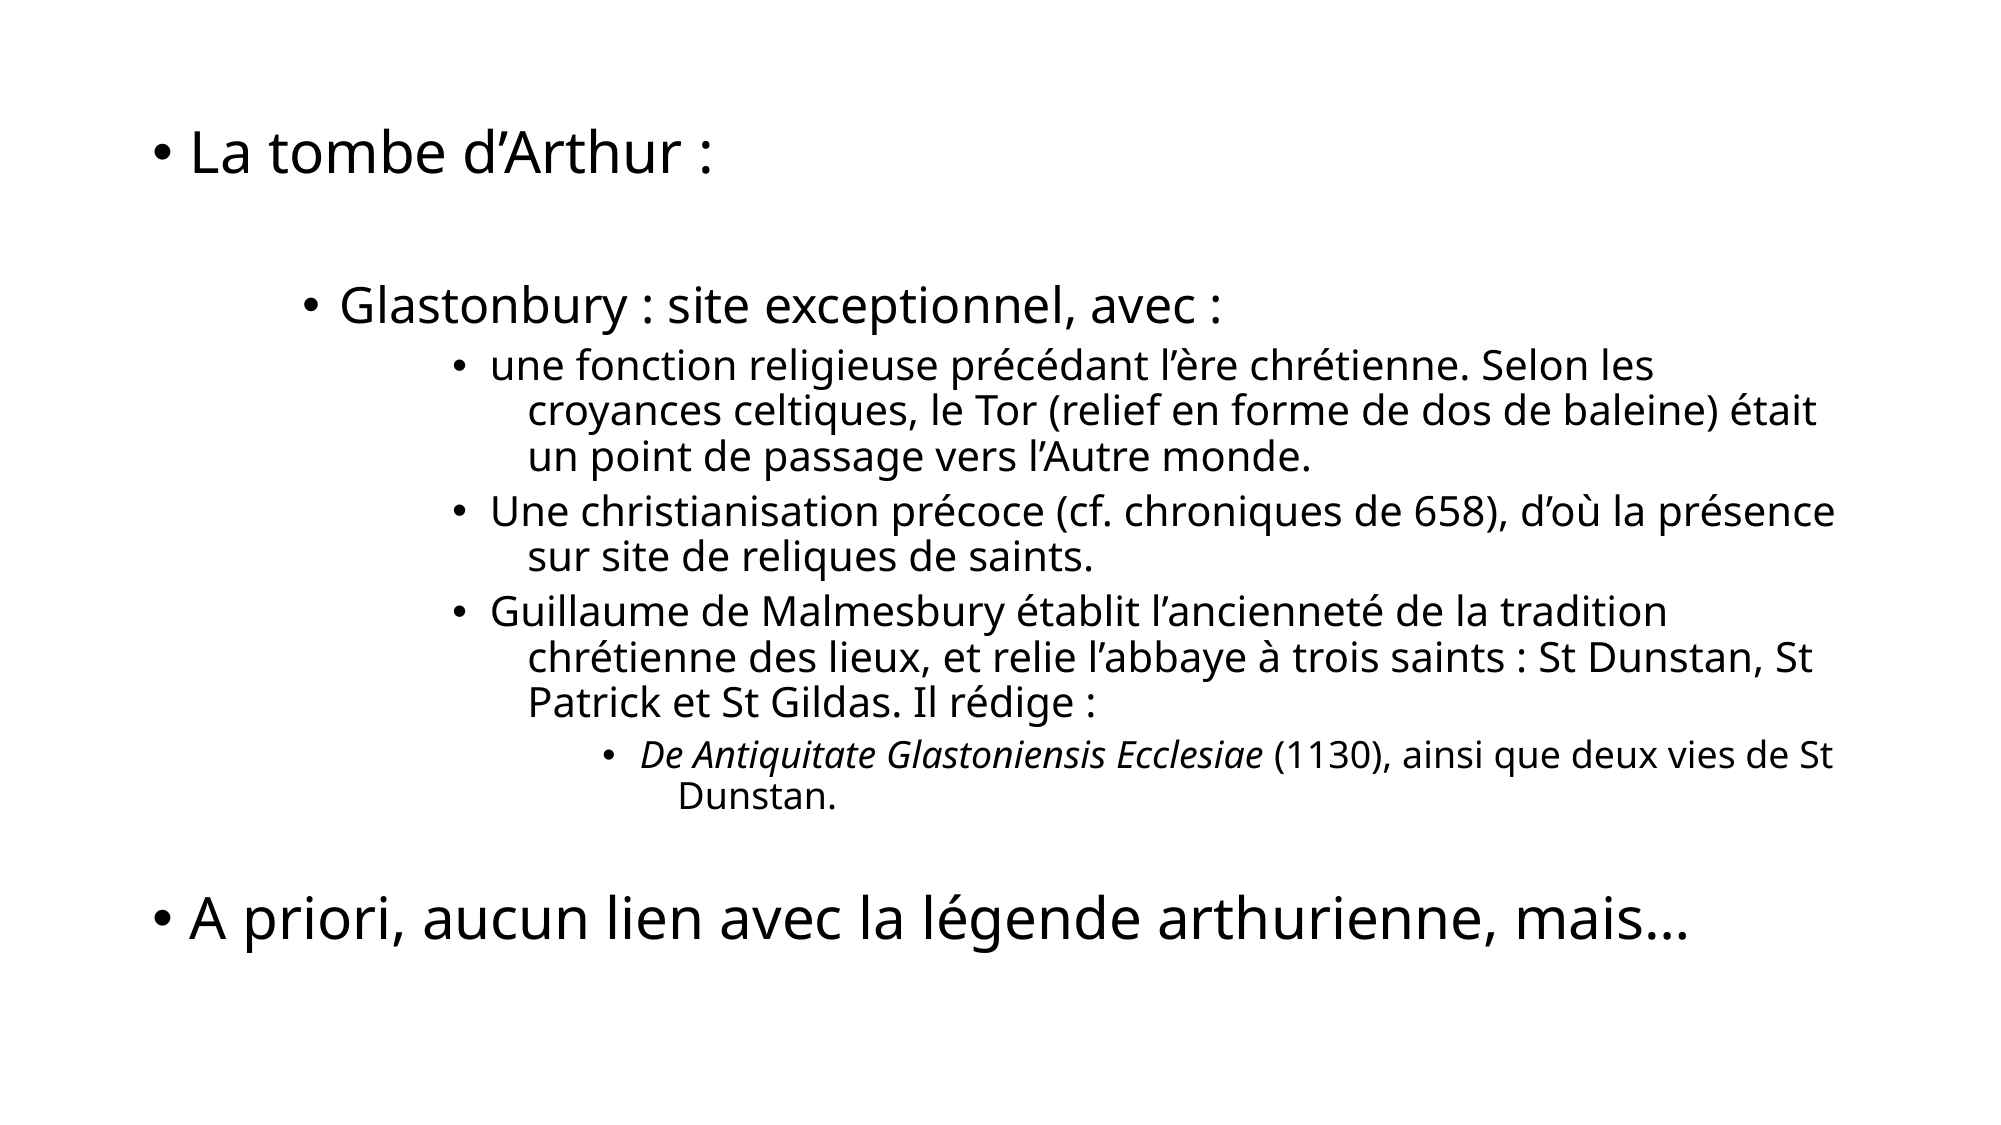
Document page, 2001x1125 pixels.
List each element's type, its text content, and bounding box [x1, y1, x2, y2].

list La tombe d’Arthur : Glastonbury : site exceptionnel, avec : une fonction religieuse précédant l’ère chrétienne. Selon les croyances celtiques, le Tor (relief en forme de dos de baleine) était un point de passage vers l’Autre monde. Une christianisation précoce (cf. chroniques de 658), d’où la présence sur site de reliques de saints. Guillaume de Malmesbury établit l’ancienneté de la tradition chrétienne des lieux, et relie l’abbaye à trois saints : St Dunstan, St Patrick et St Gildas. Il rédige : De Antiquitate Glastoniensis Ecclesiae (1130), ainsi que deux vies de St Dunstan. A priori, aucun lien avec la légende arthurienne, mais… [137, 116, 1863, 1014]
